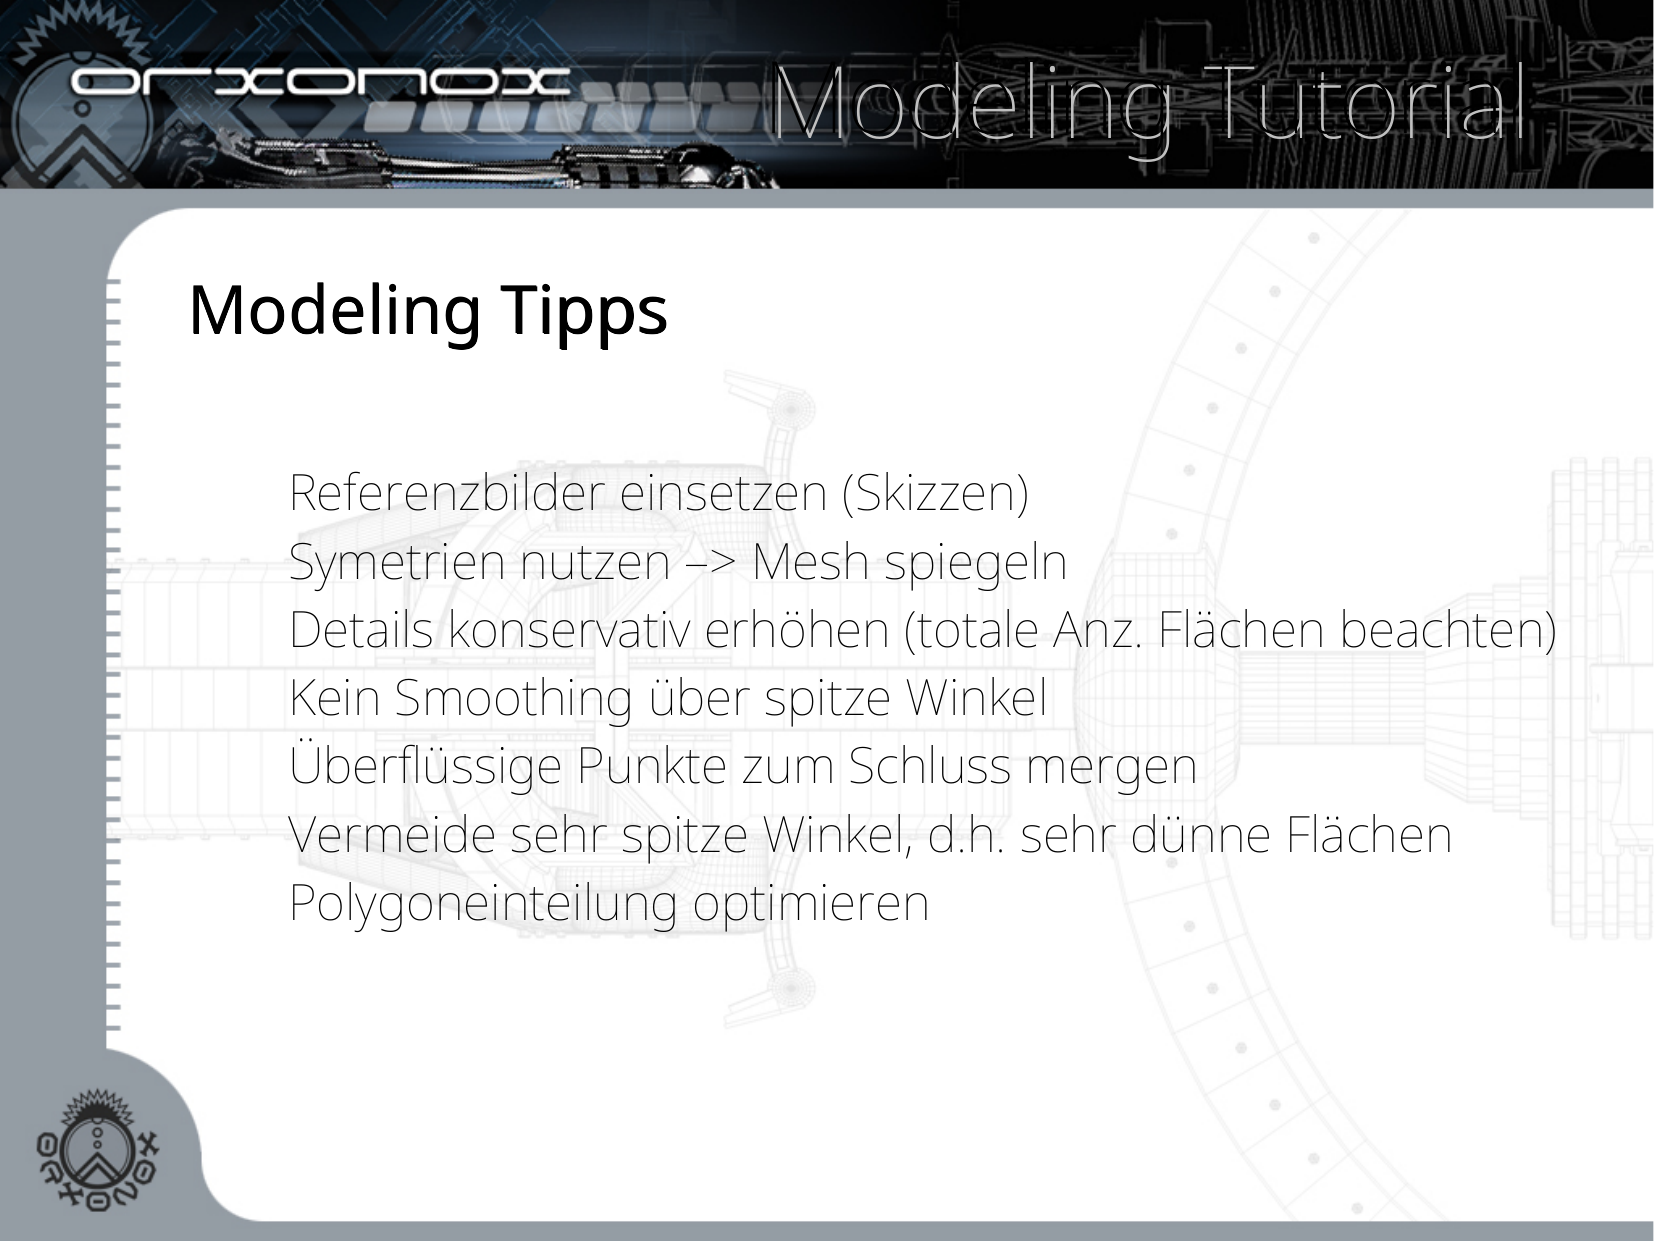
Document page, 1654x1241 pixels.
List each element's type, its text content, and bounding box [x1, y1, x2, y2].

text_box Modeling Tutorial [712, 18, 1630, 151]
text_box Modeling Tipps [187, 262, 1538, 341]
picture [0, 0, 1654, 1241]
text_box Referenzbilder einsetzen (Skizzen) Symetrien nutzen –> Mesh spiegeln Details konservativ erhöhen (totale Anz. Flächen beachten) Kein Smoothing über spitze Winkel Überflüssige Punkte zum Schluss mergen Vermeide sehr spitze Winkel, d.h. sehr dünne Flächen Polygoneinteilung optimieren [225, 450, 1576, 1088]
